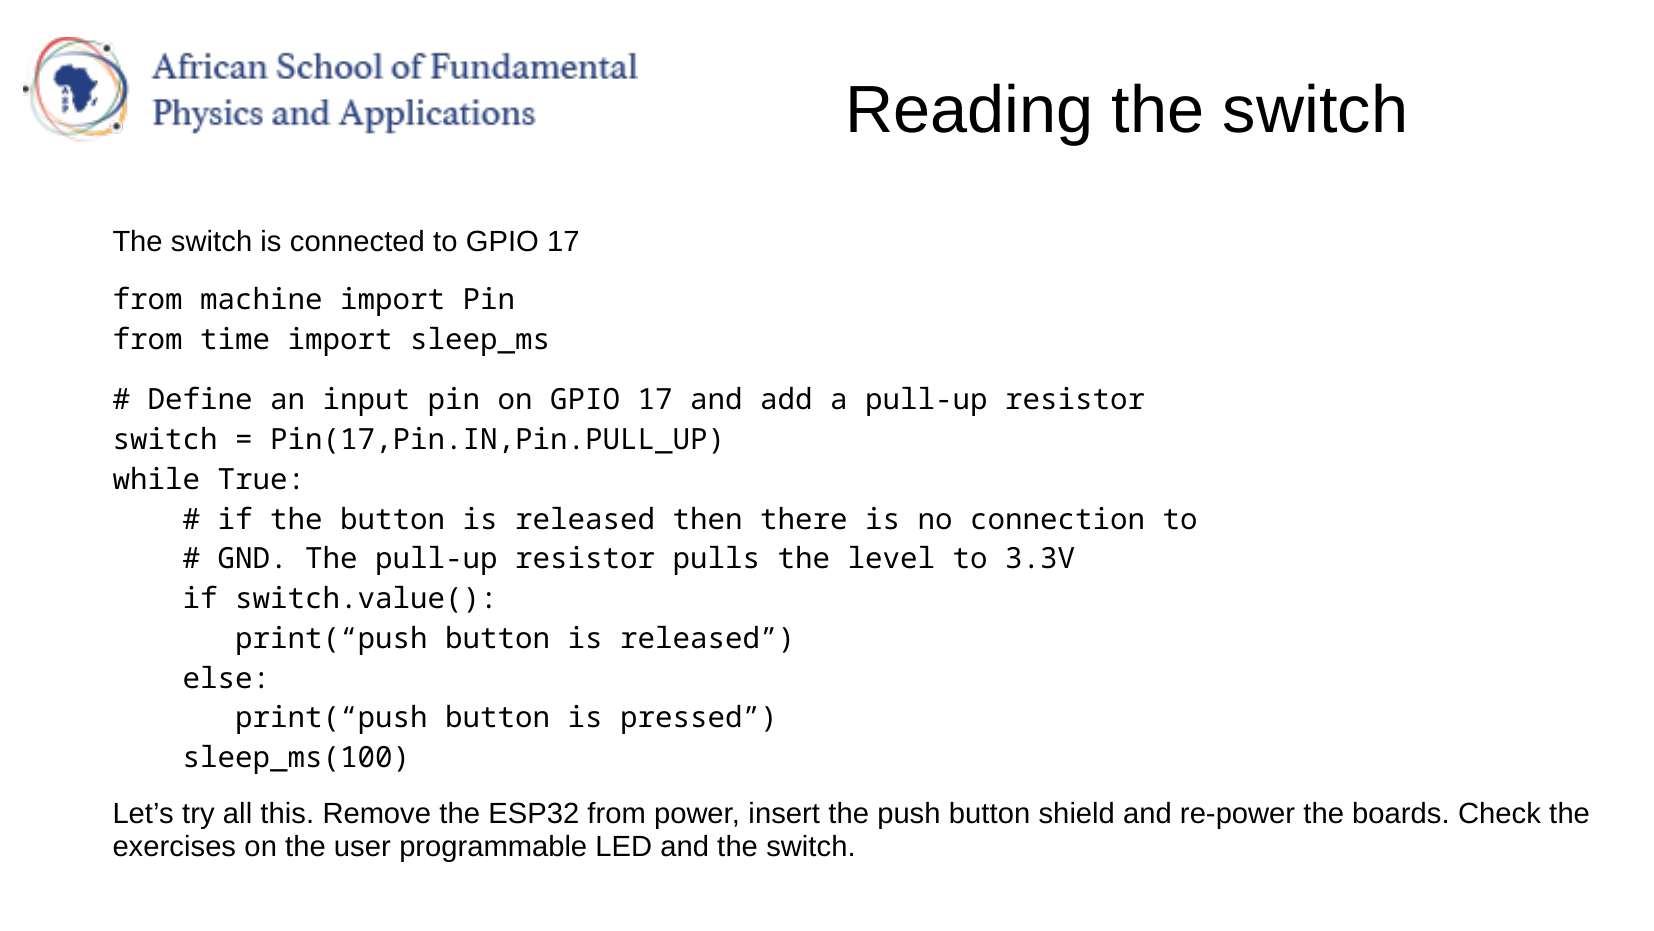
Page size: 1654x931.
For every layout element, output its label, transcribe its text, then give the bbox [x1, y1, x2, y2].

list The switch is connected to GPIO 17 from machine import Pin from time import sleep_ms # Define an input pin on GPIO 17 and add a pull-up resistor switch = Pin(17,Pin.IN,Pin.PULL_UP) while True: # if the button is released then there is no connection to # GND. The pull-up resistor pulls the level to 3.3V if switch.value(): print(“push button is released”) else: print(“push button is pressed”) sleep_ms(100) Let’s try all this. Remove the ESP32 from power, insert the push button shield and re-power the boards. Check the exercises on the user programmable LED and the switch. [112, 225, 1601, 863]
picture [23, 37, 638, 142]
title Reading the switch [679, 32, 1576, 188]
